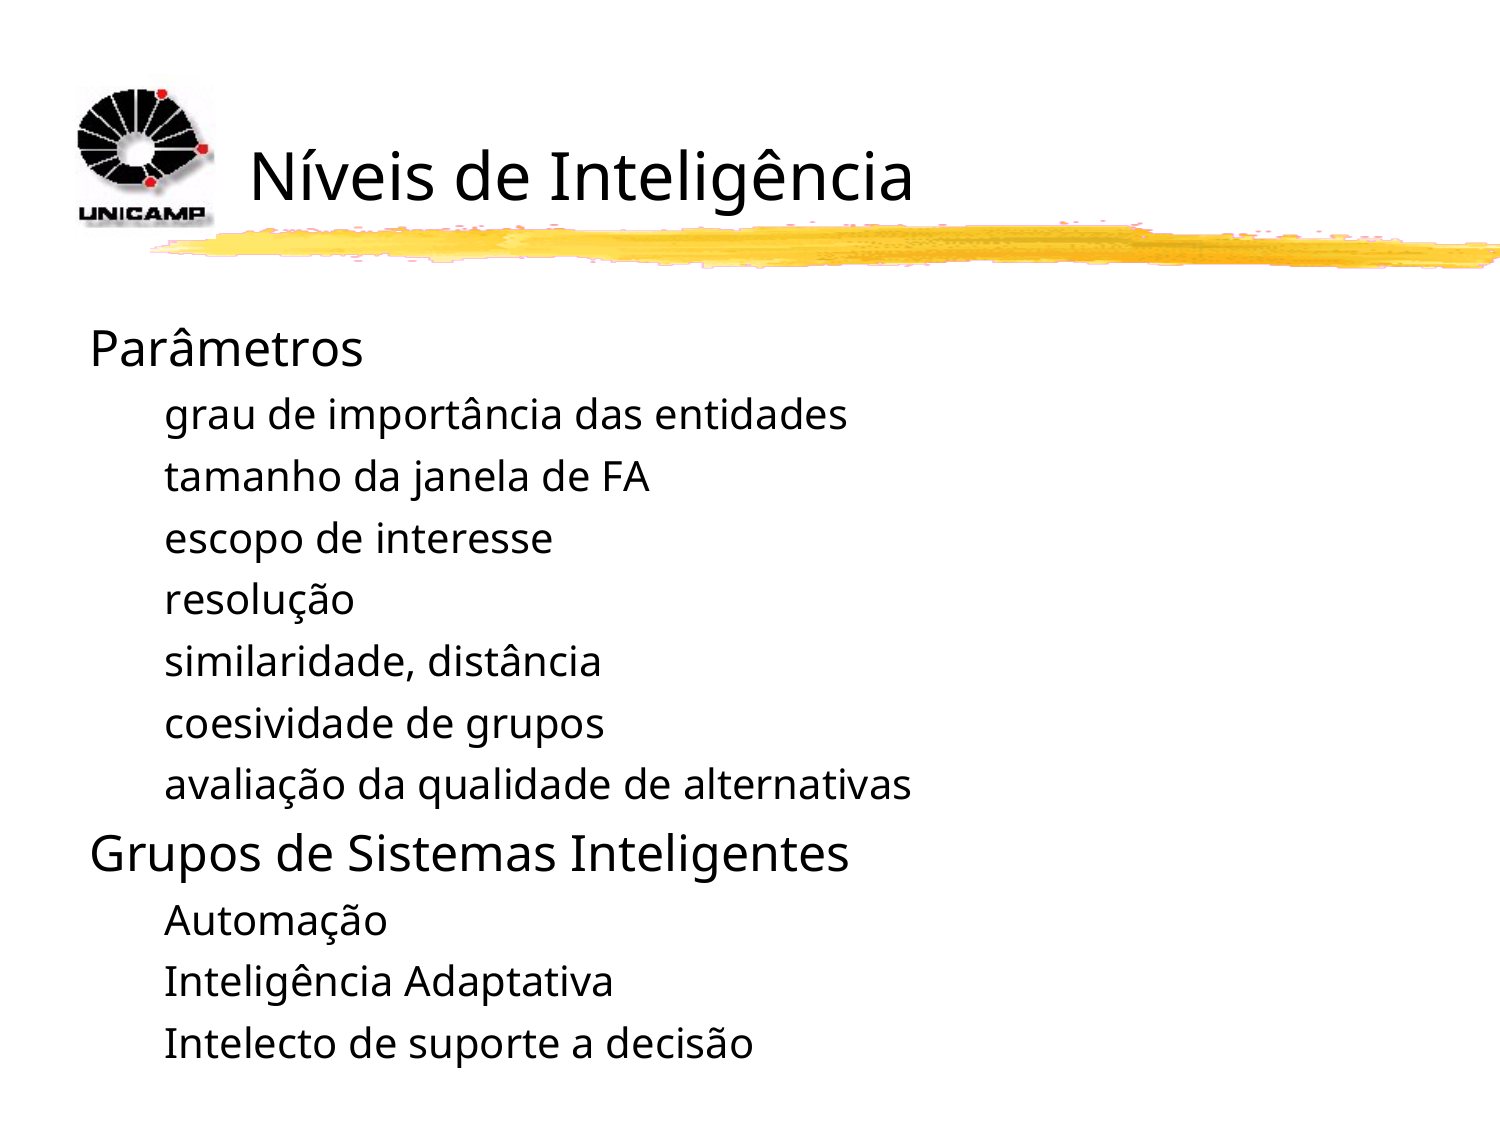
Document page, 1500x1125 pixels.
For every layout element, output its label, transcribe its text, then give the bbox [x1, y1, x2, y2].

list Parâmetros grau de importância das entidades tamanho da janela de FA escopo de interesse resolução similaridade, distância coesividade de grupos avaliação da qualidade de alternativas Grupos de Sistemas Inteligentes Automação Inteligência Adaptativa Intelecto de suporte a decisão [74, 309, 1417, 1000]
title Níveis de Inteligência [233, 37, 1434, 225]
picture [75, 74, 1500, 279]
